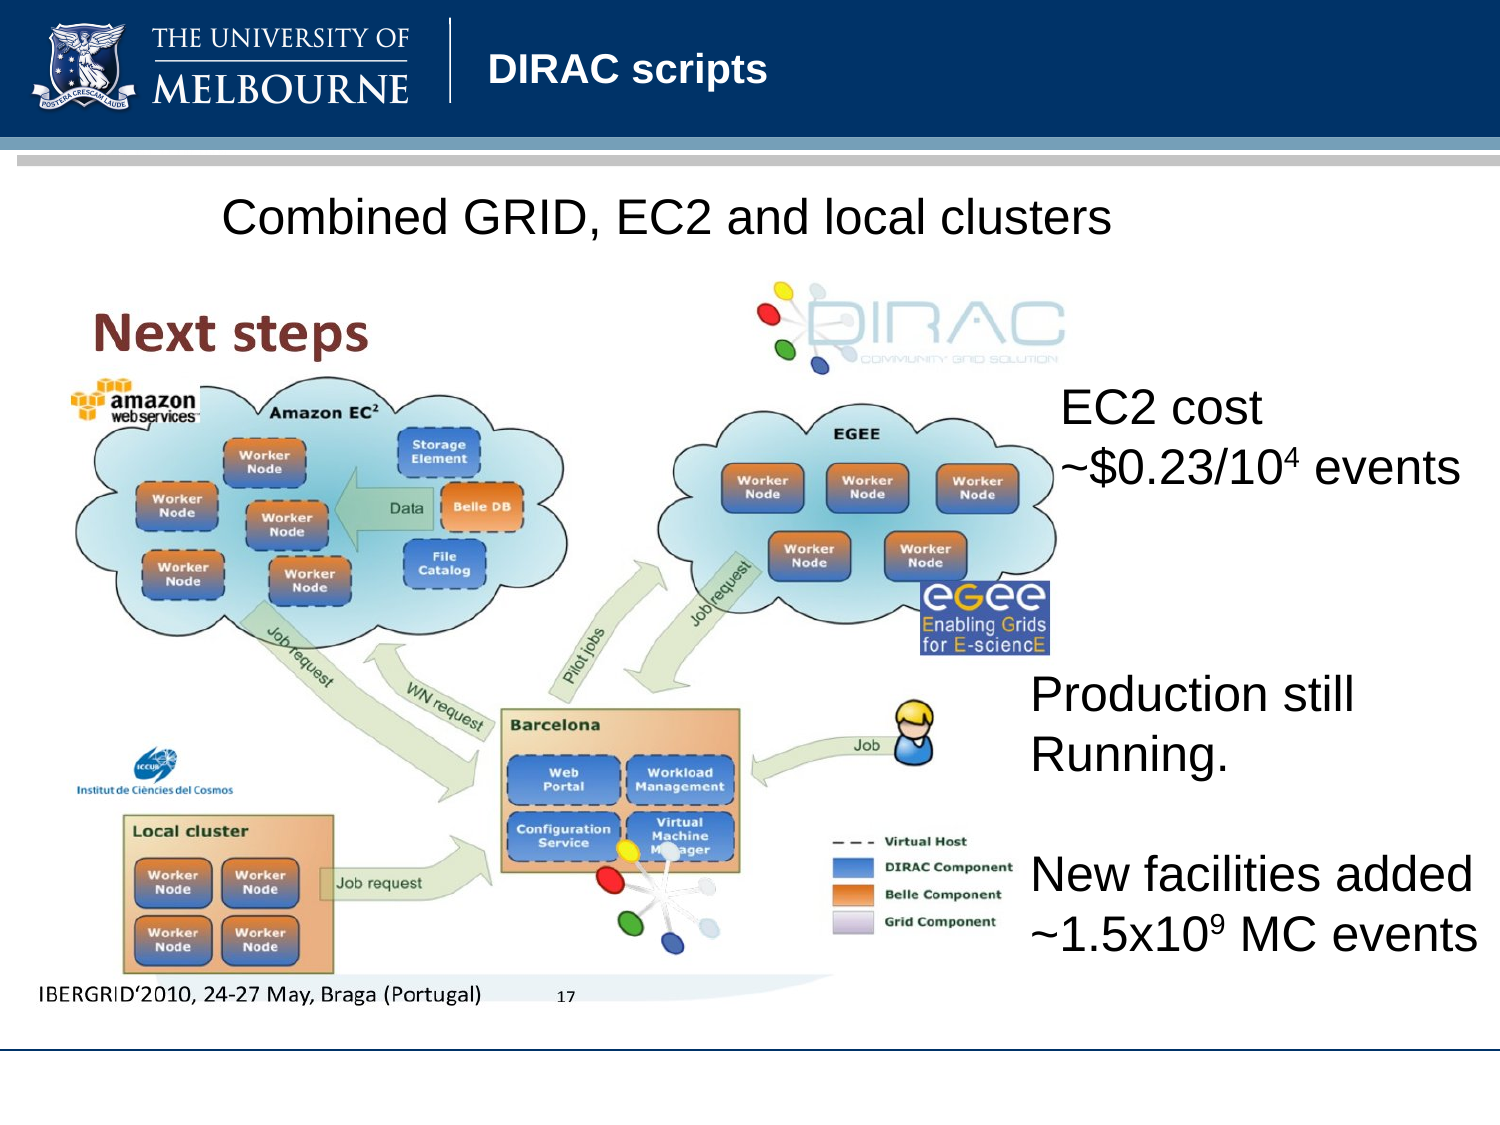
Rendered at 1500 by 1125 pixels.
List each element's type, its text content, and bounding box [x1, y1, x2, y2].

title DIRAC scripts [487, 19, 1438, 118]
text_box Production still Running. New facilities added ~1.5x109 MC events [1015, 653, 1494, 969]
picture [87, 150, 229, 155]
picture [24, 17, 413, 119]
text_box EC2 cost ~$0.23/104 events [1045, 367, 1477, 502]
picture [36, 265, 1093, 1010]
text_box Combined GRID, EC2 and local clusters [206, 177, 1128, 252]
